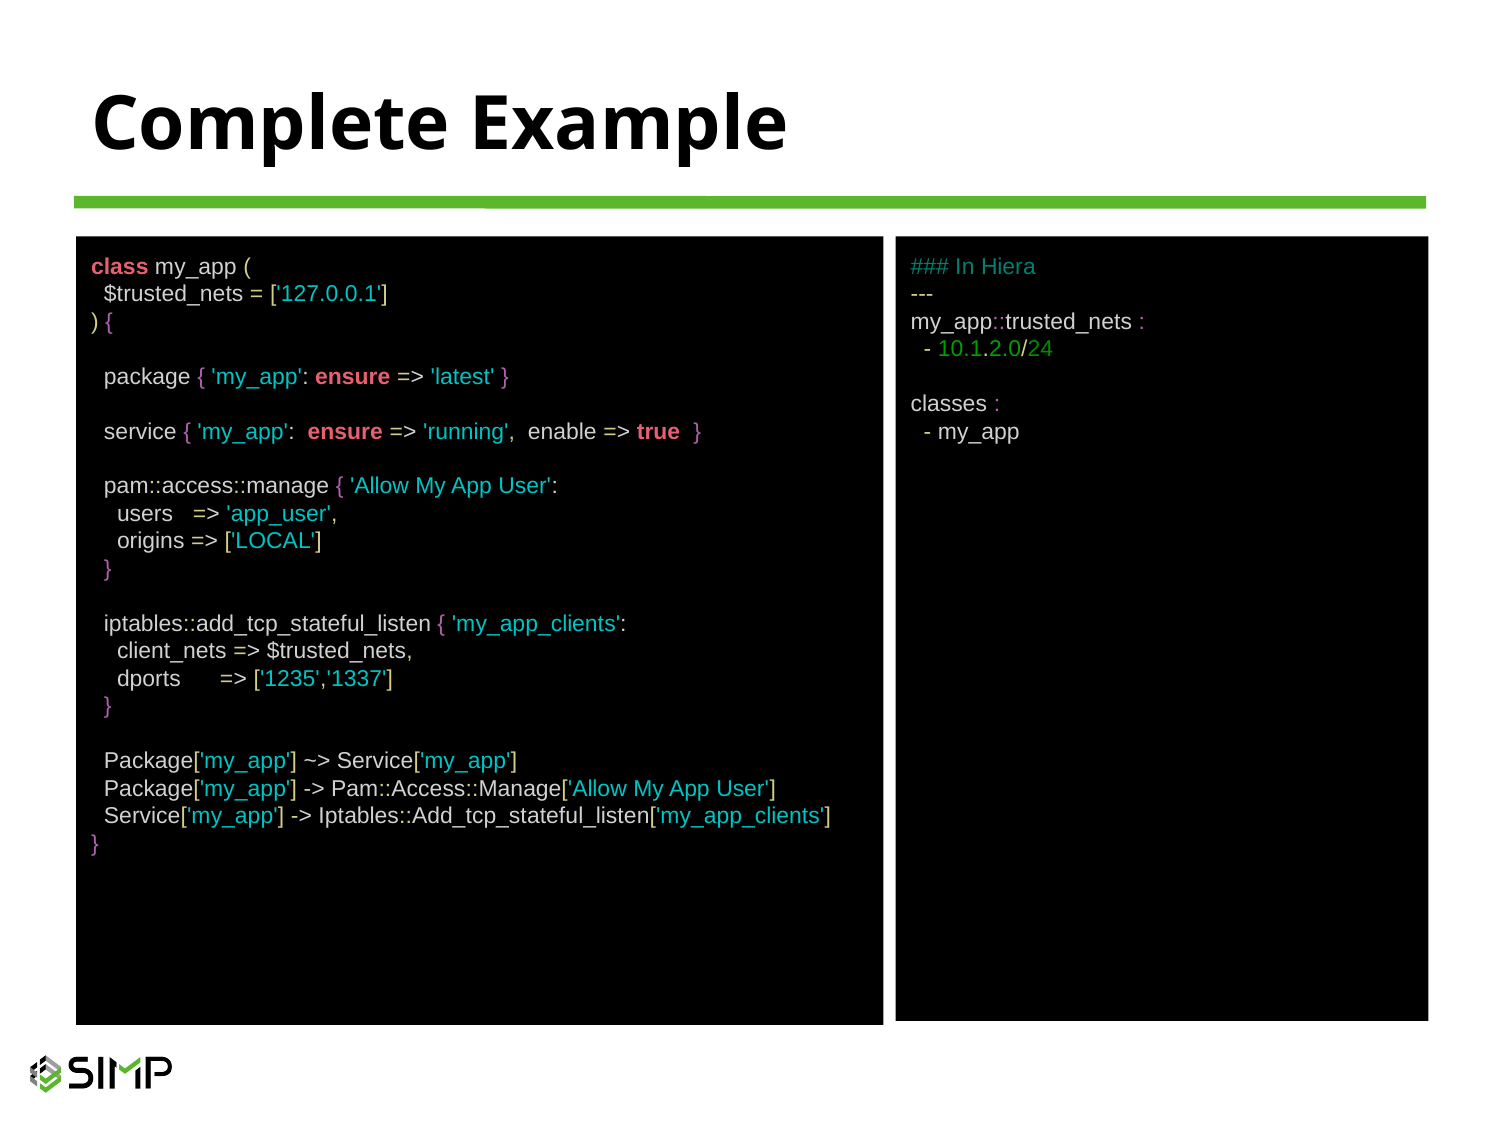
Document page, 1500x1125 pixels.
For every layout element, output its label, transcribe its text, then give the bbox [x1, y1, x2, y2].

picture [30, 1055, 172, 1093]
text_box class my_app ( $trusted_nets = ['127.0.0.1'] ) { package { 'my_app': ensure => 'latest' } service { 'my_app': ensure => 'running', enable => true } pam::access::manage { 'Allow My App User': users => 'app_user', origins => ['LOCAL'] } iptables::add_tcp_stateful_listen { 'my_app_clients': client_nets => $trusted_nets, dports => ['1235','1337'] } Package['my_app'] ~> Service['my_app'] Package['my_app'] -> Pam::Access::Manage['Allow My App User'] Service['my_app'] -> Iptables::Add_tcp_stateful_listen['my_app_clients'] } [76, 236, 884, 1025]
text_box ### In Hiera --- my_app::trusted_nets : - 10.1.2.0/24 classes : - my_app [895, 236, 1429, 1021]
title Complete Example [76, 59, 1429, 185]
